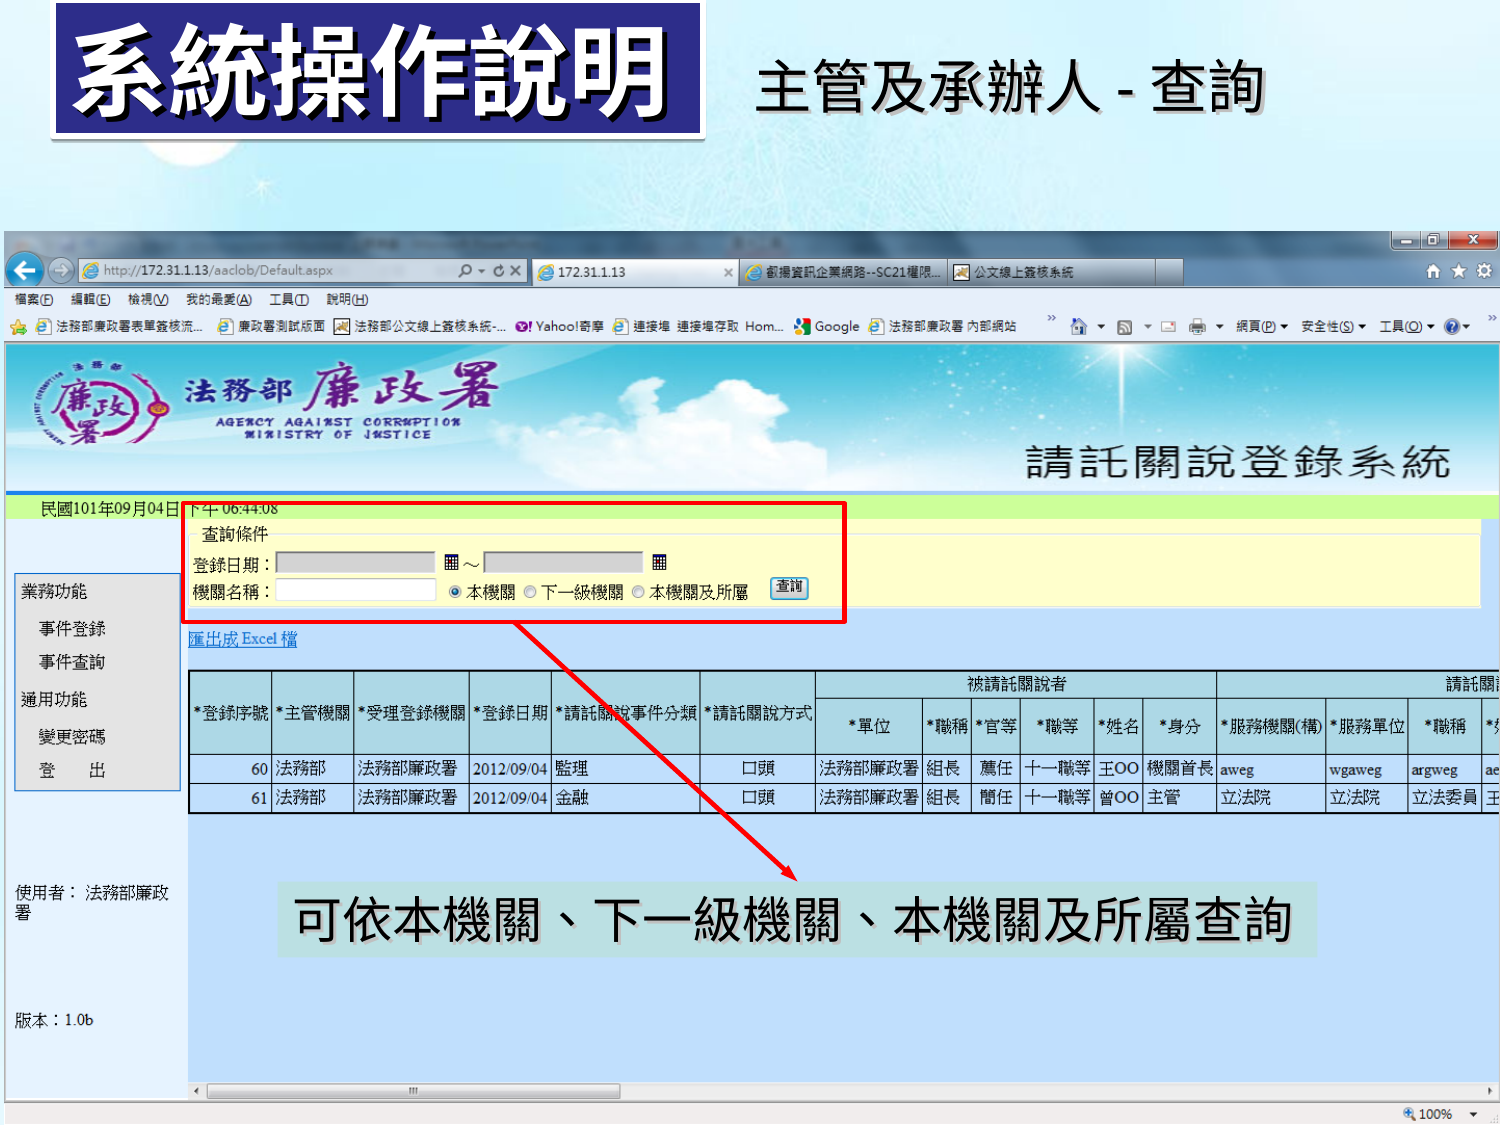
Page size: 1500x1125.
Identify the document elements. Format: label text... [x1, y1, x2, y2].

title 系統操作說明 [53, 0, 703, 137]
text_box 主管及承辦人-查詢 [738, 42, 1266, 200]
text_box 可依本機關、下一級機關、本機關及所屬查詢 [277, 881, 1318, 958]
picture [0, 0, 1500, 1125]
